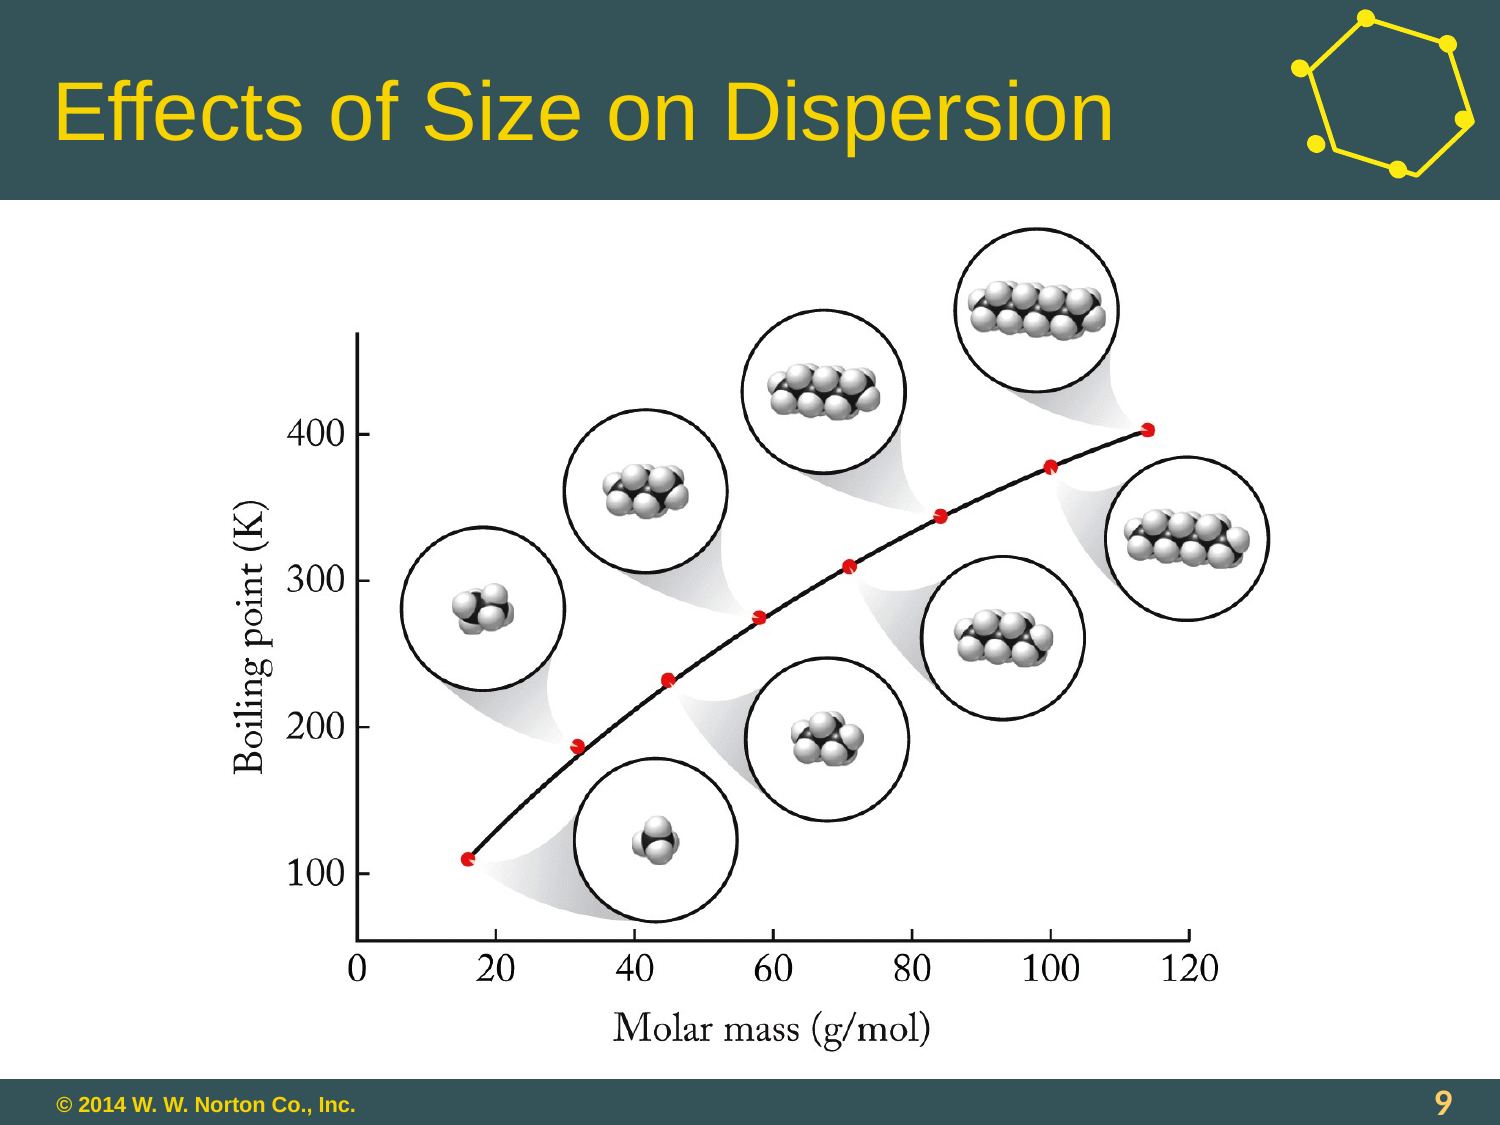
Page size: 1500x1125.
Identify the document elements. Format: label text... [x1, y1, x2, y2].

slide_number <number> [1417, 1074, 1468, 1125]
picture [217, 217, 1281, 1063]
title Effects of Size on Dispersion [37, 19, 1188, 195]
